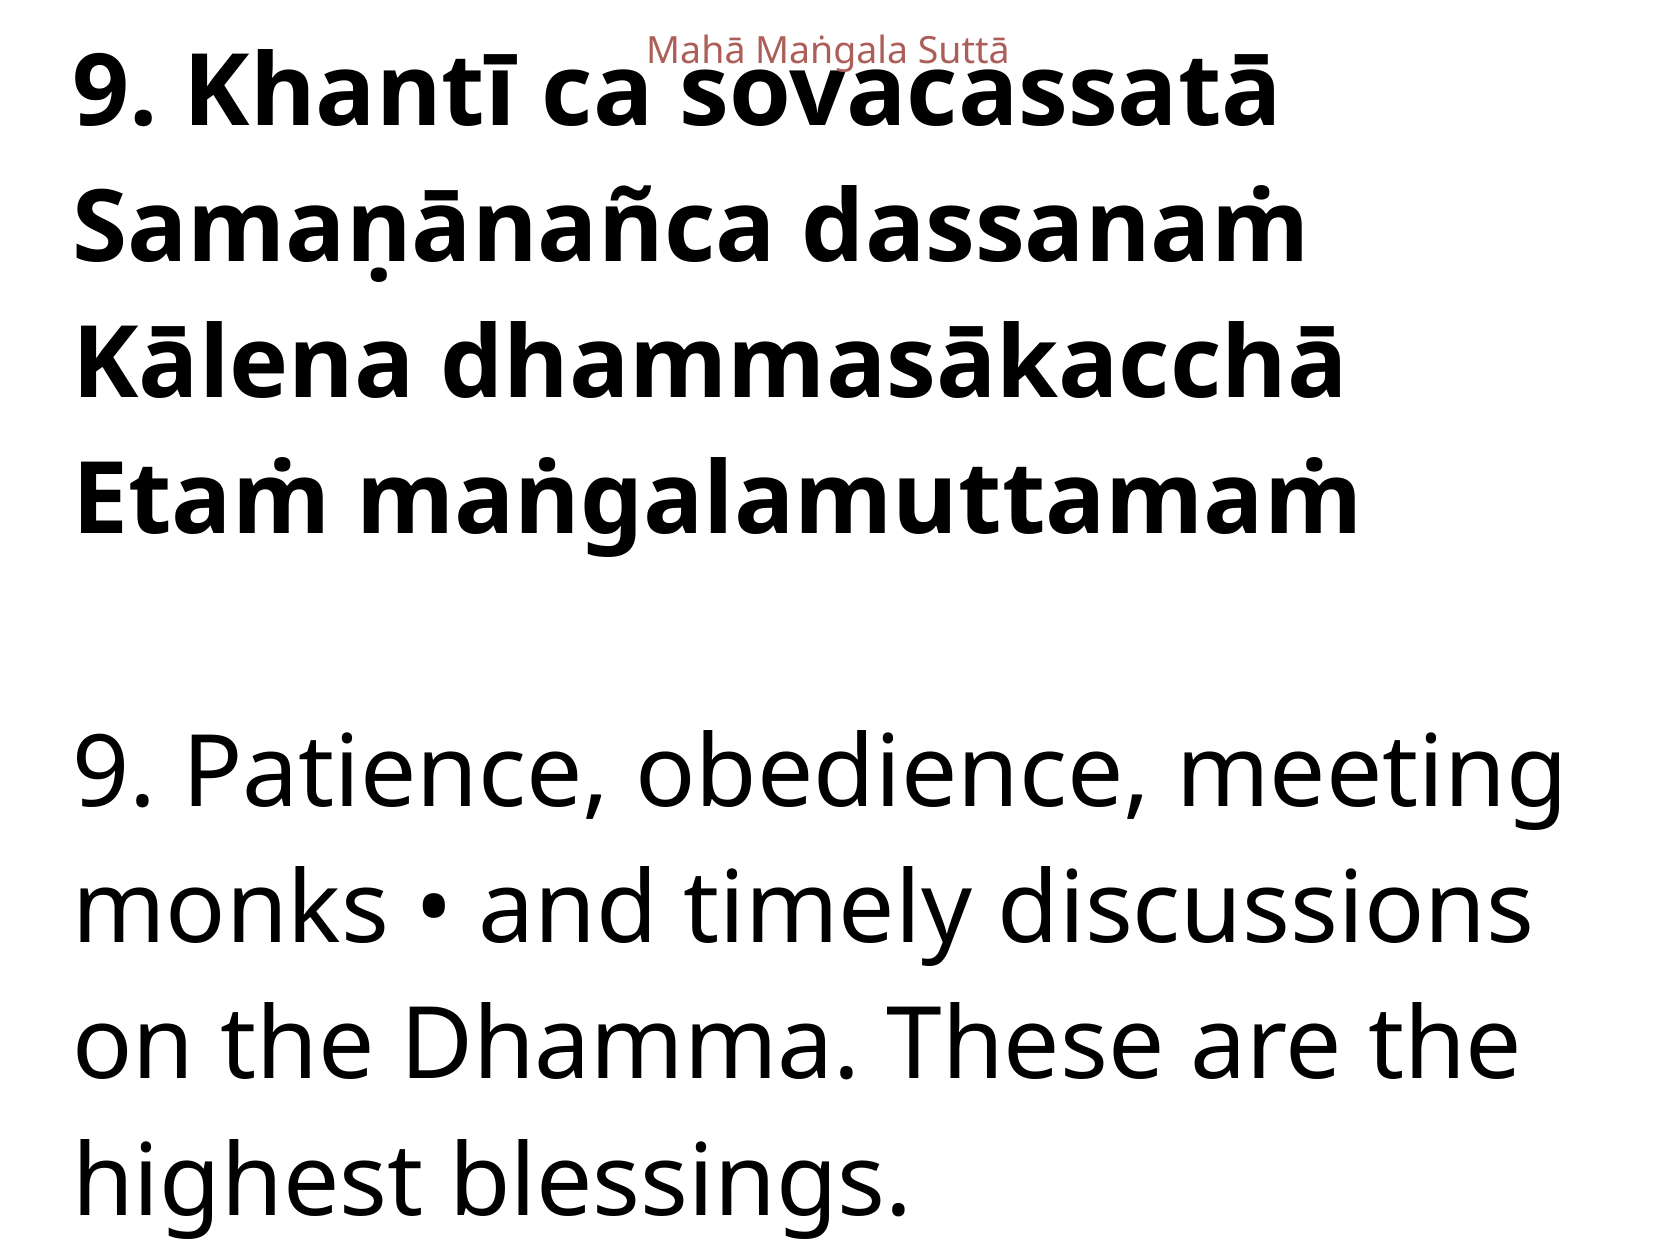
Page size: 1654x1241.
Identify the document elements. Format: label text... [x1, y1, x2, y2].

text_box Mahā Maṅgala Suttā [0, 16, 1653, 97]
text_box 9. Khantī ca sovacassatā Samaṇānañca dassanaṁ Kālena dhammasākacchā Etaṁ maṅgalamuttamaṁ 9. Patience, obedience, meeting monks • and timely discussions on the Dhamma. These are the highest blessings. [72, 97, 1631, 1203]
